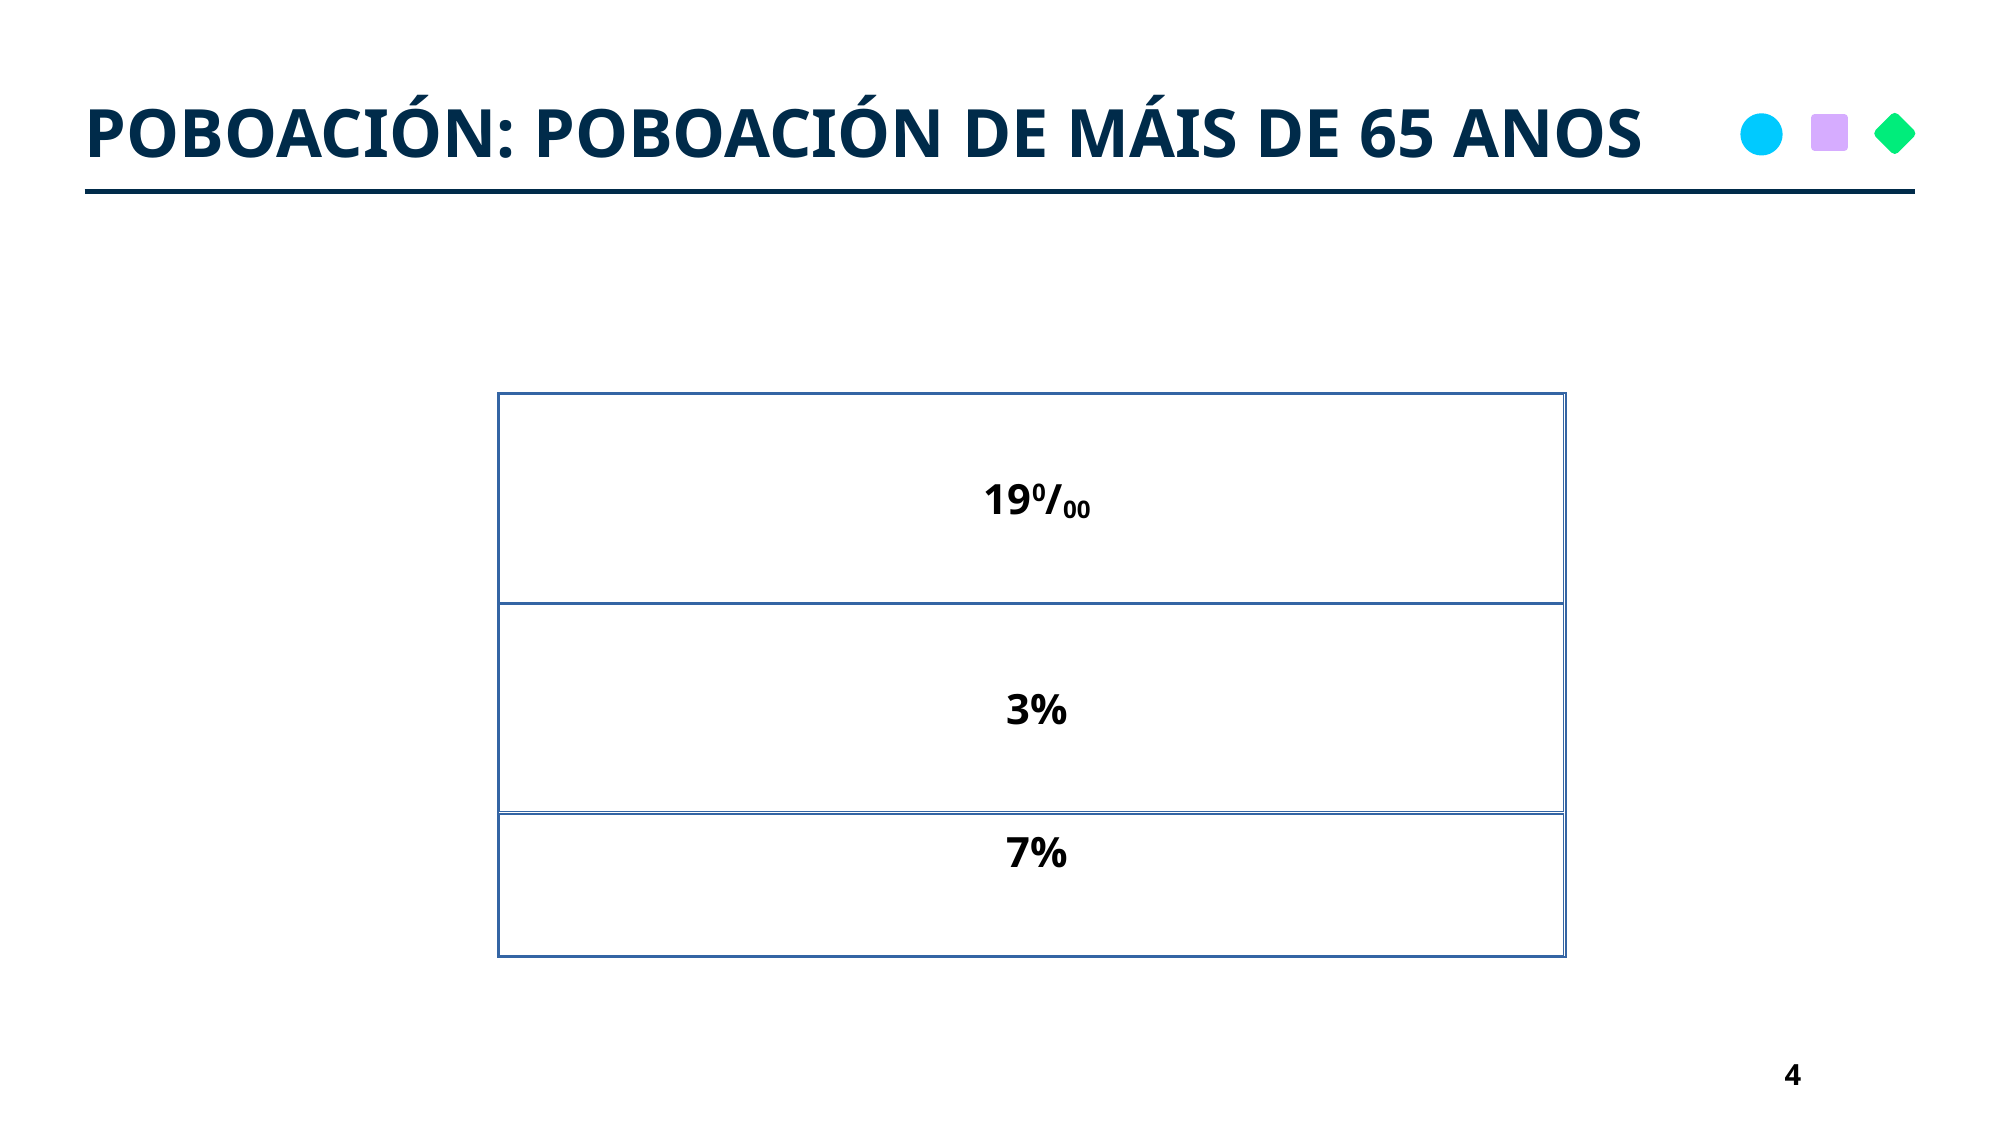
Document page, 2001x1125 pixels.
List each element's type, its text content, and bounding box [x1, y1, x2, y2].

table_header 190/00 [500, 395, 1563, 602]
title POBOACIÓN: POBOACIÓN DE MÁIS DE 65 ANOS [84, 59, 1684, 178]
table_cell 3% [500, 605, 1563, 811]
table_cell 7% [500, 815, 1563, 955]
